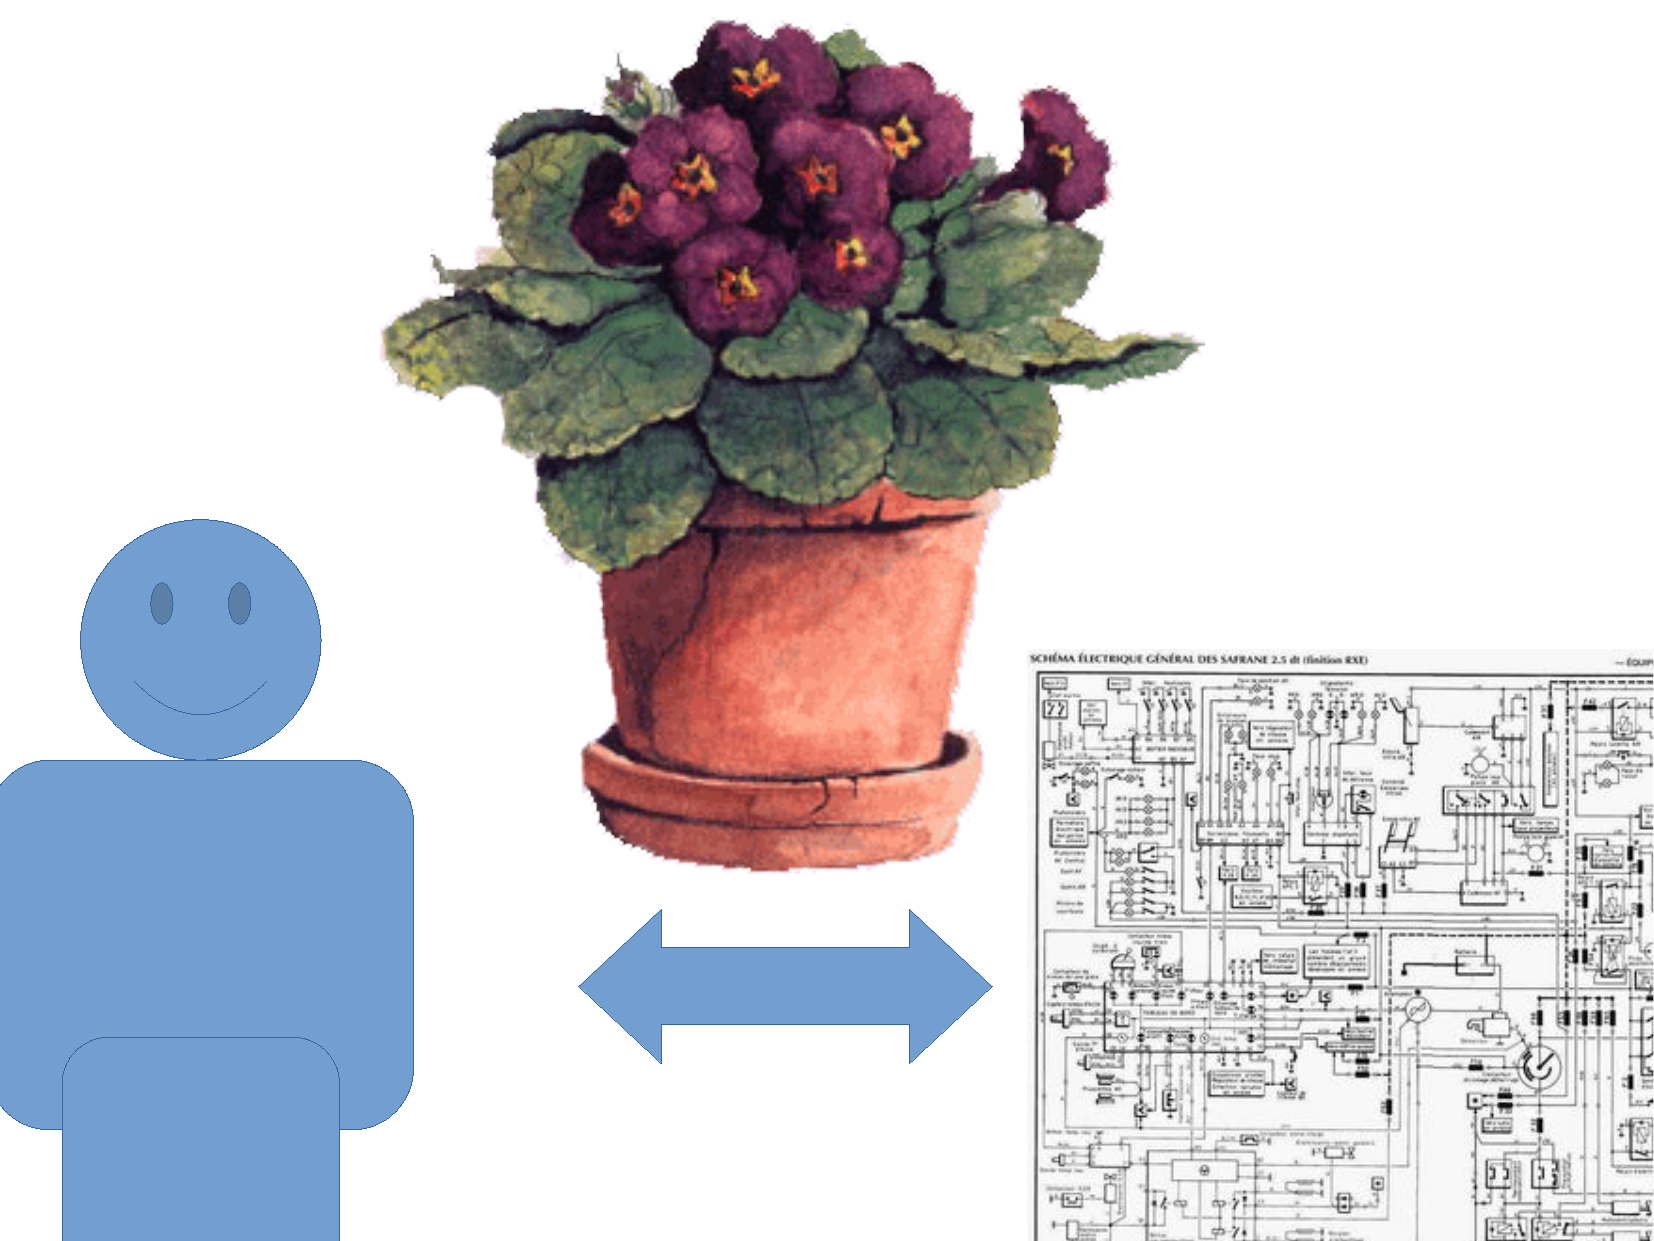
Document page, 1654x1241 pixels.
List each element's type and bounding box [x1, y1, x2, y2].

text_box [0, 519, 414, 1241]
picture [342, 0, 1654, 1241]
text_box [578, 964, 993, 1064]
